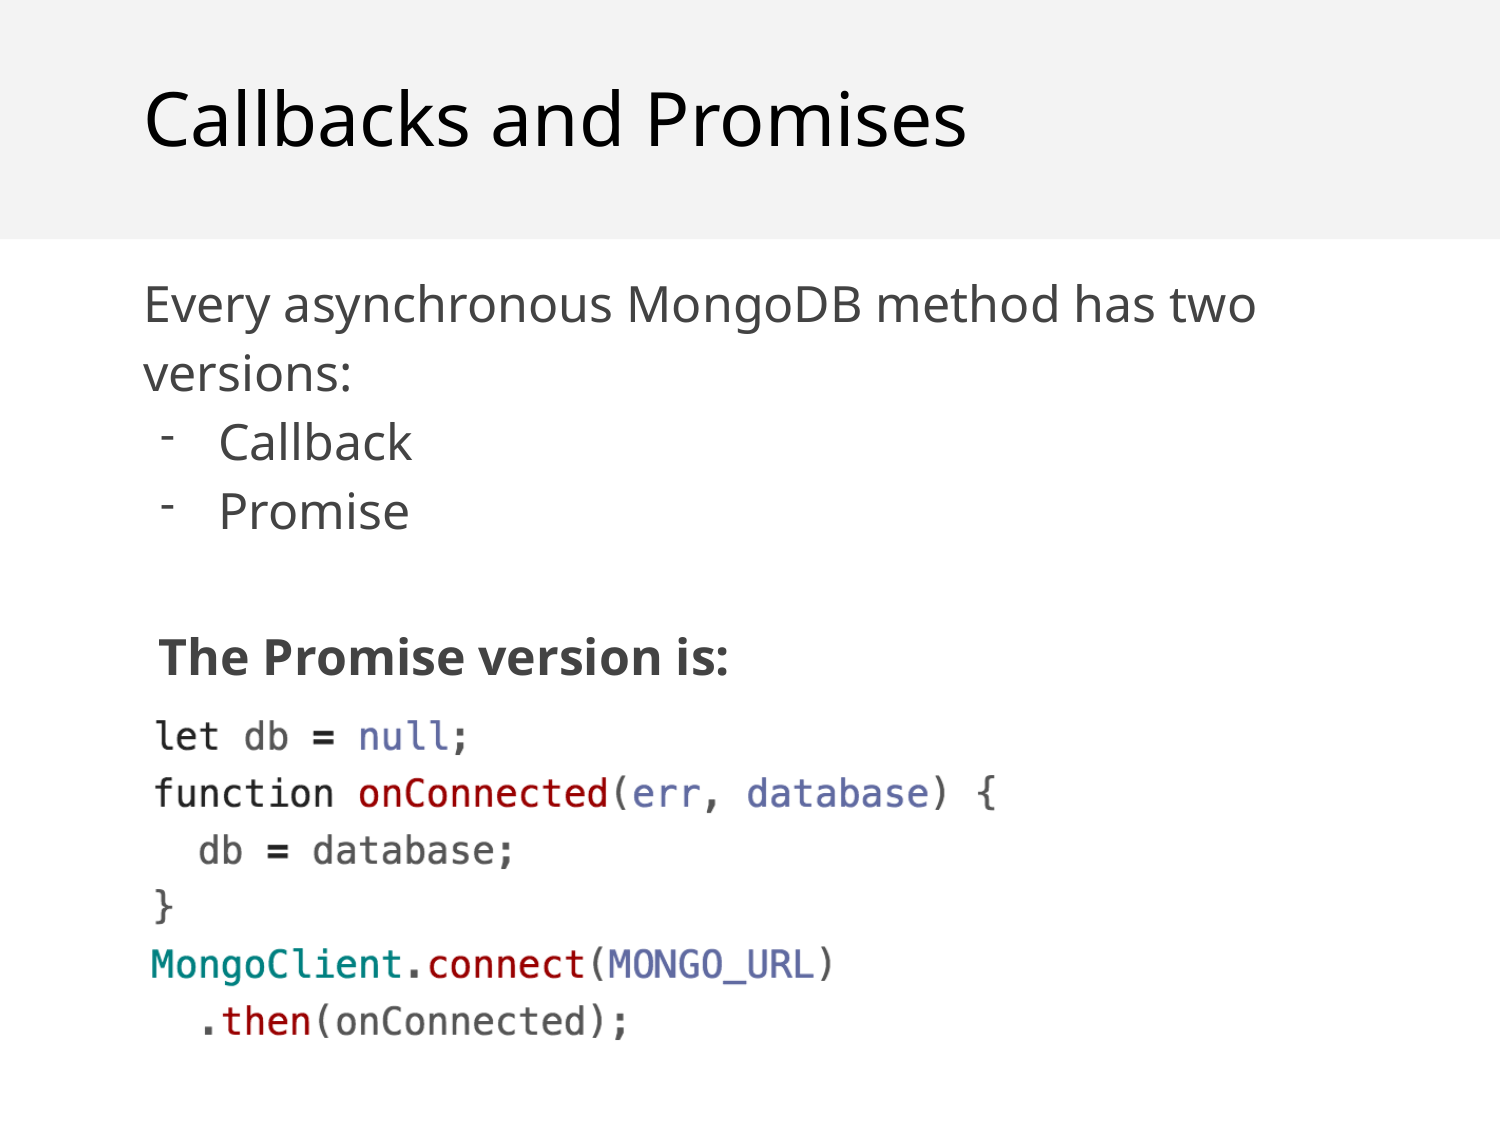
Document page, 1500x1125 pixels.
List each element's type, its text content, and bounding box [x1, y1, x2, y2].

picture [128, 697, 1014, 1058]
title Callbacks and Promises [128, 56, 1372, 183]
list The Promise version is: [143, 601, 1387, 715]
list Every asynchronous MongoDB method has two versions: Callback Promise [128, 248, 1372, 502]
